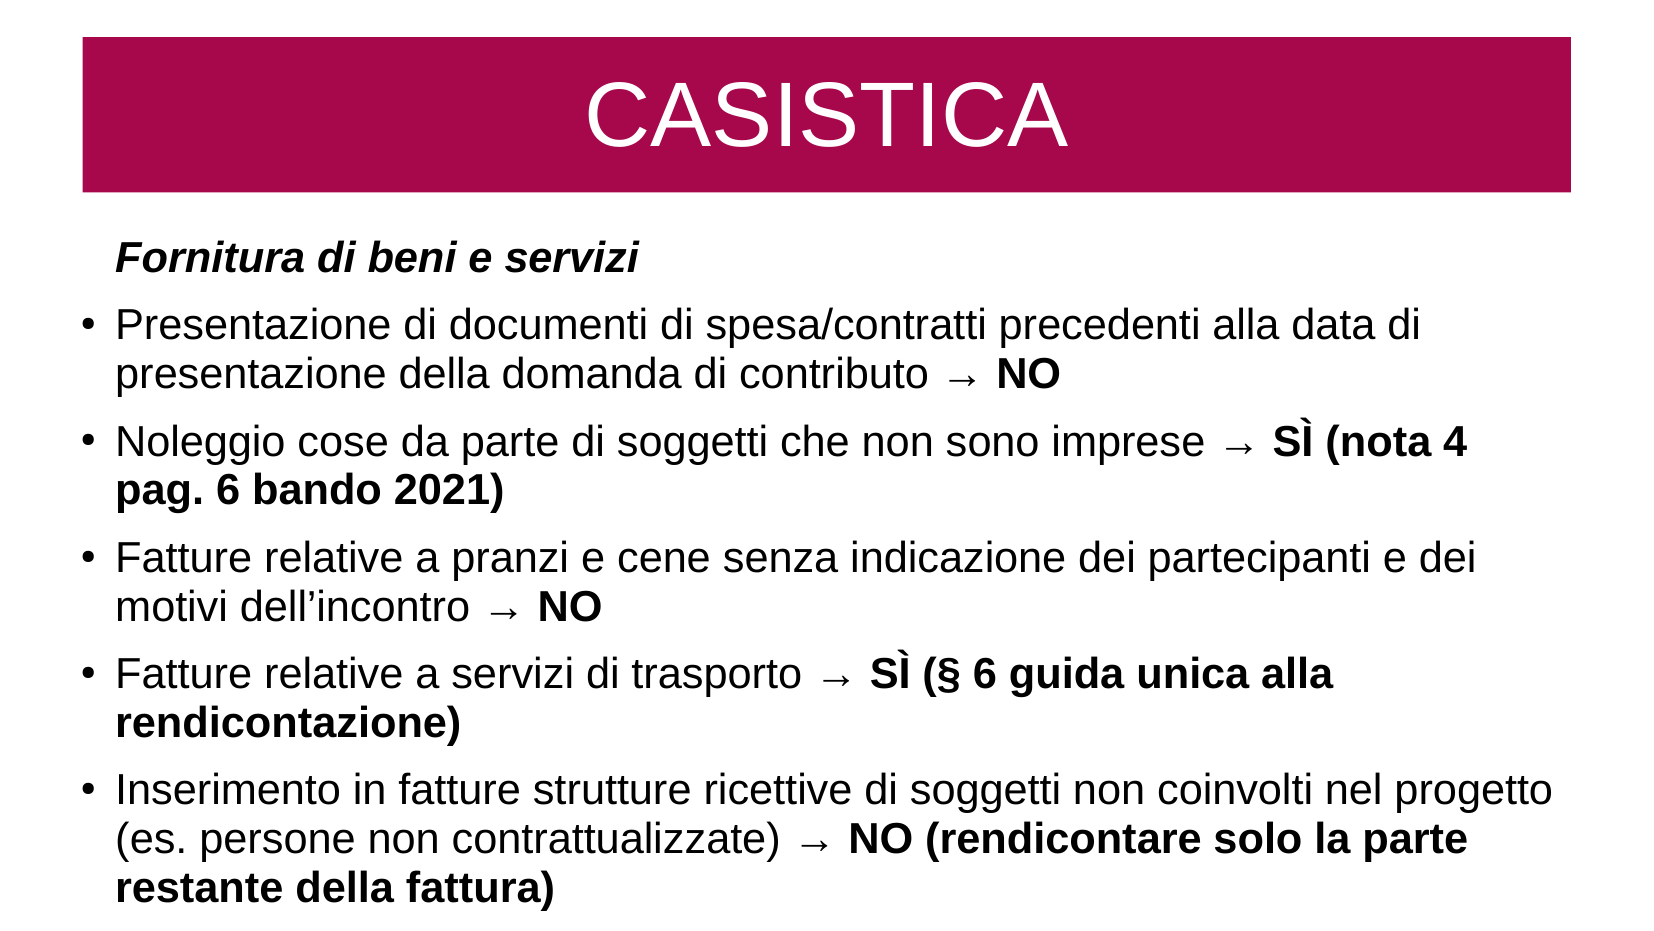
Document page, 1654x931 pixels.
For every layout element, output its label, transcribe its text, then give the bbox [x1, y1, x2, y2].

list Fornitura di beni e servizi Presentazione di documenti di spesa/contratti precedenti alla data di presentazione della domanda di contributo → NO Noleggio cose da parte di soggetti che non sono imprese → SÌ (nota 4 pag. 6 bando 2021) Fatture relative a pranzi e cene senza indicazione dei partecipanti e dei motivi dell’incontro → NO Fatture relative a servizi di trasporto → SÌ (§ 6 guida unica alla rendicontazione) Inserimento in fatture strutture ricettive di soggetti non coinvolti nel progetto (es. persone non contrattualizzate) → NO (rendicontare solo la parte restante della fattura) [69, 232, 1565, 916]
title CASISTICA [82, 37, 1571, 193]
